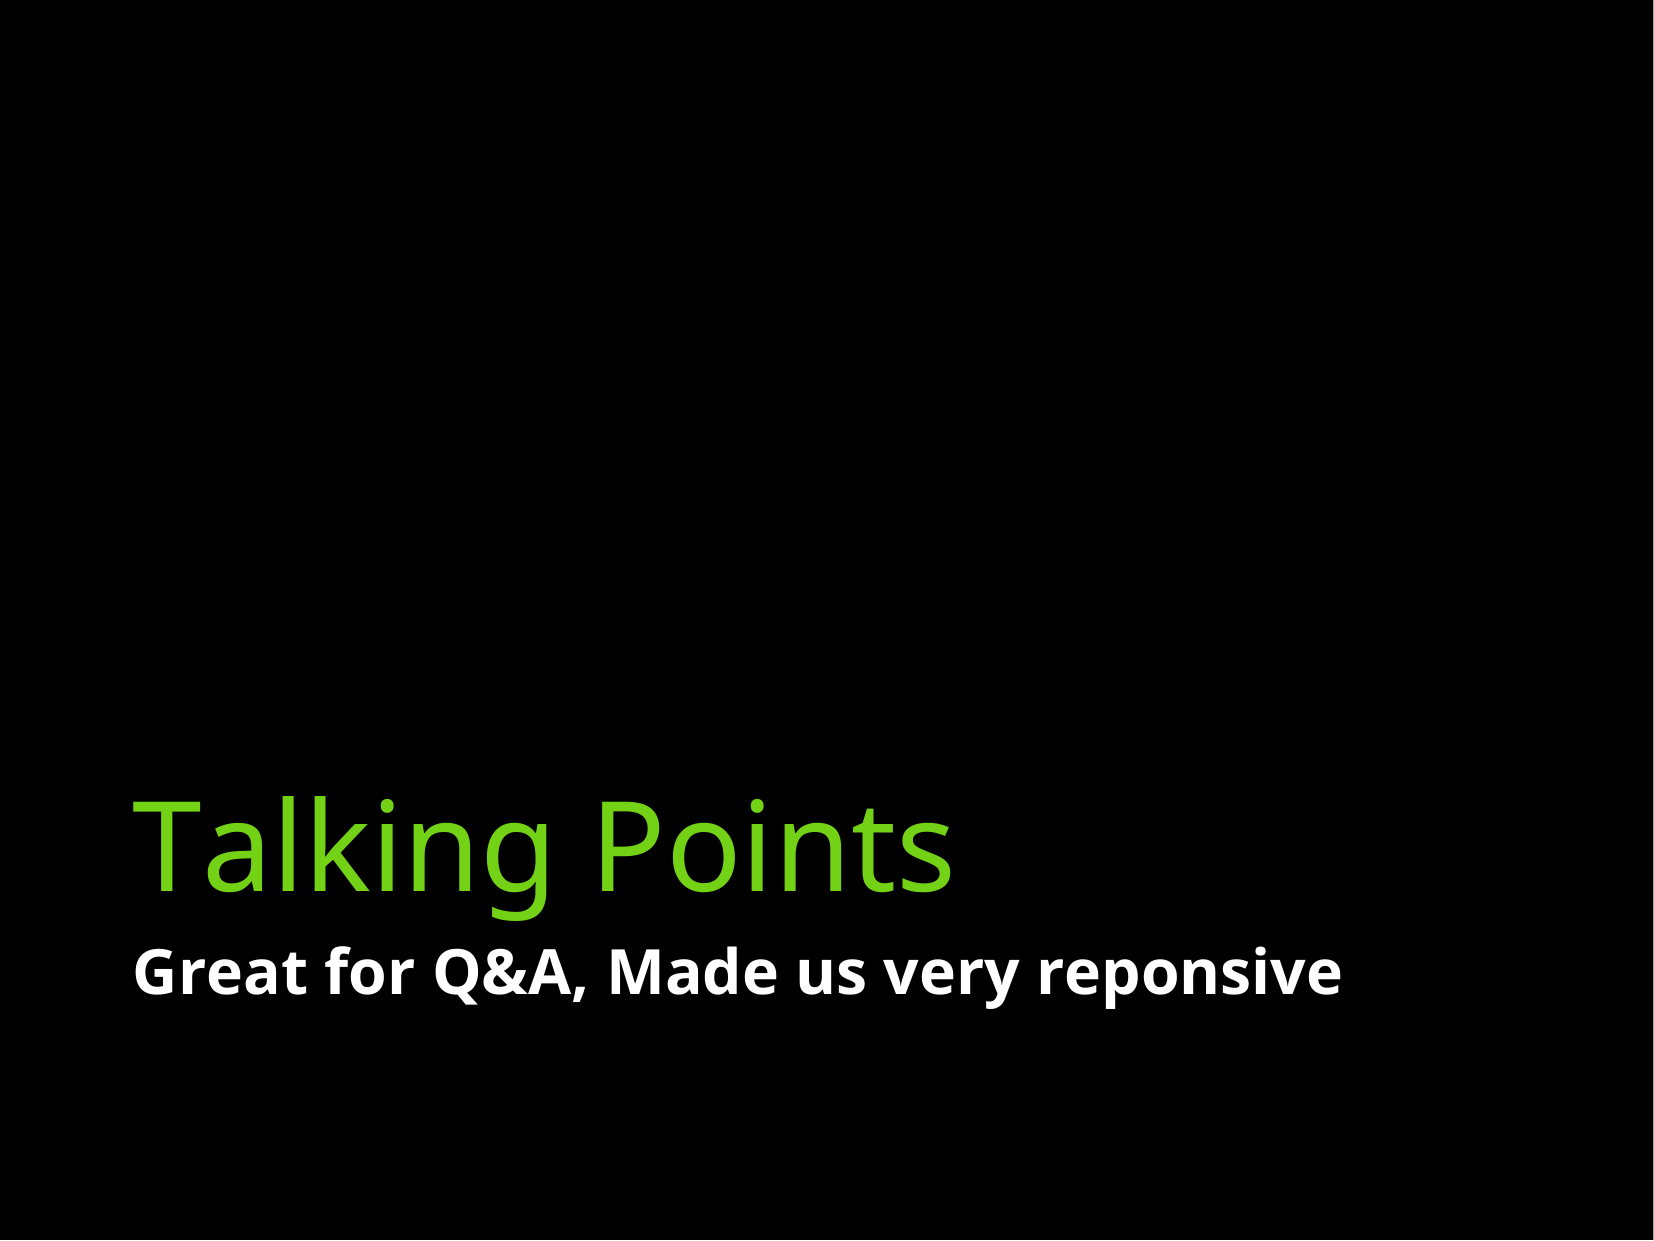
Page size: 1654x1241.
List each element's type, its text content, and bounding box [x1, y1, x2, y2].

text_box Talking Points [118, 129, 1536, 927]
text_box Great for Q&A, Made us very reponsive [118, 927, 1536, 1134]
